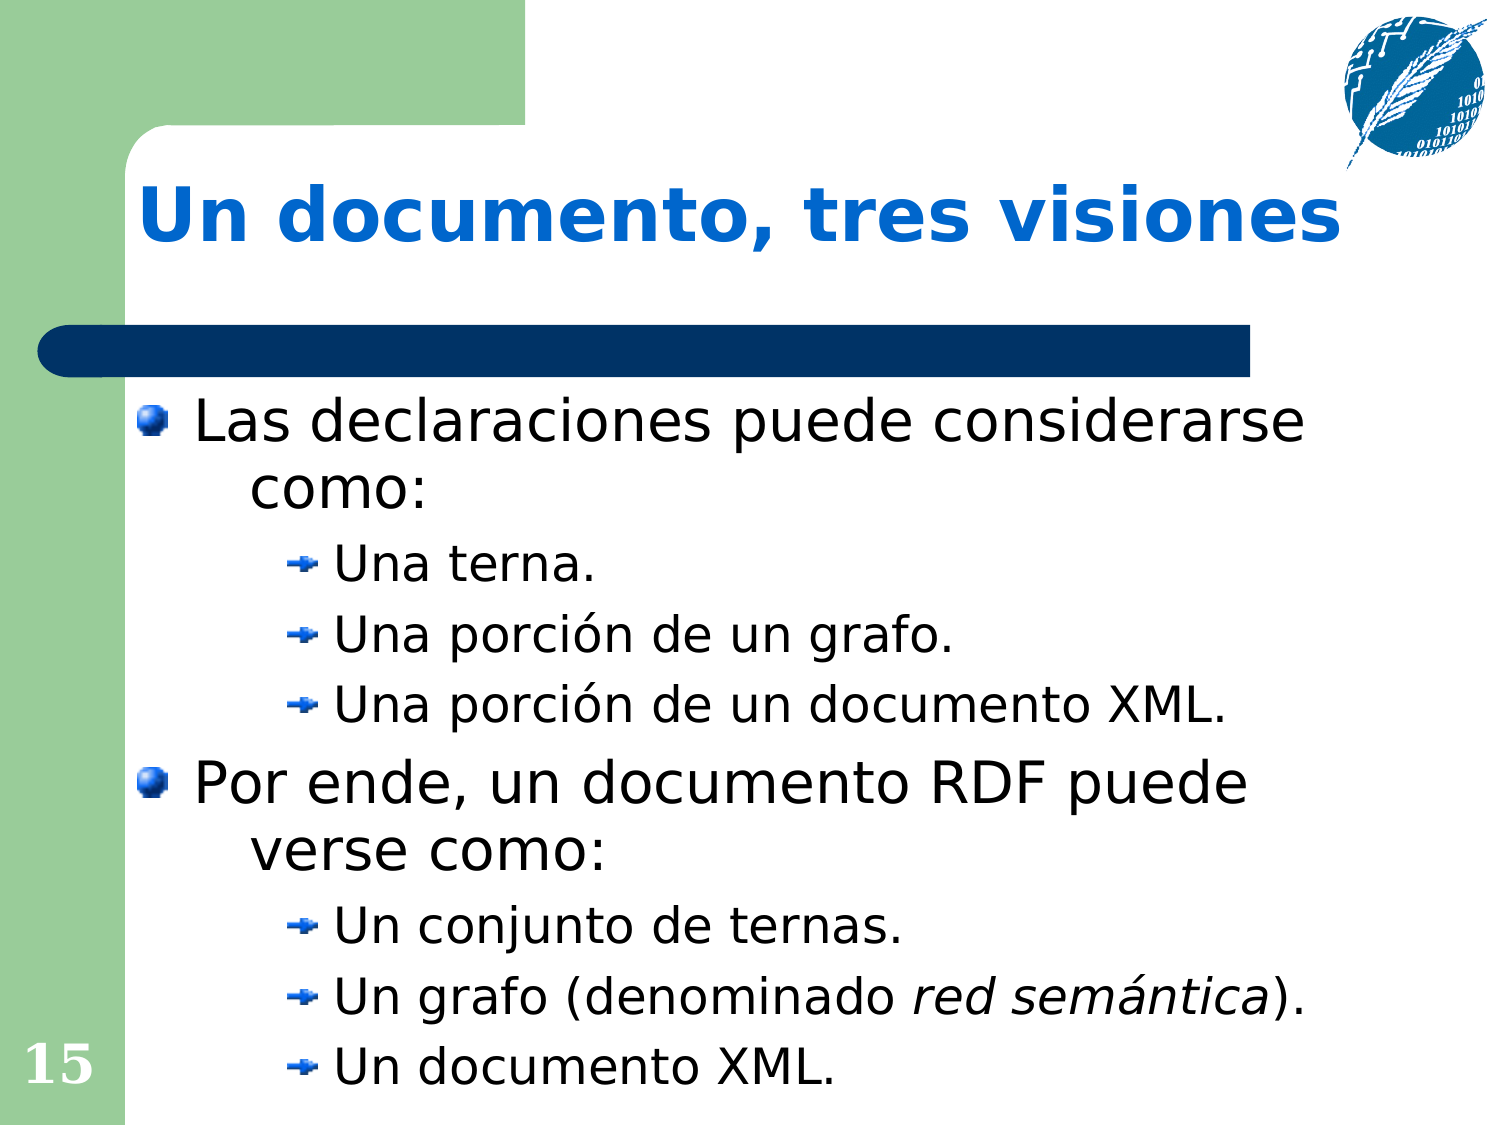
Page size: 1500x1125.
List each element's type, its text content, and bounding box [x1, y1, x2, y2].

picture [1436, 127, 1450, 136]
picture [1341, 15, 1487, 172]
title Un documento, tres visiones [136, 135, 1413, 302]
picture [1433, 139, 1440, 147]
list Las declaraciones puede considerarse como: Una terna. Una porción de un grafo. Una porción de un documento XML. Por ende, un documento RDF puede verse como: Un conjunto de ternas. Un grafo (denominado red semántica). Un documento XML. [137, 386, 1400, 1097]
picture [1416, 140, 1425, 149]
picture [1427, 138, 1431, 148]
